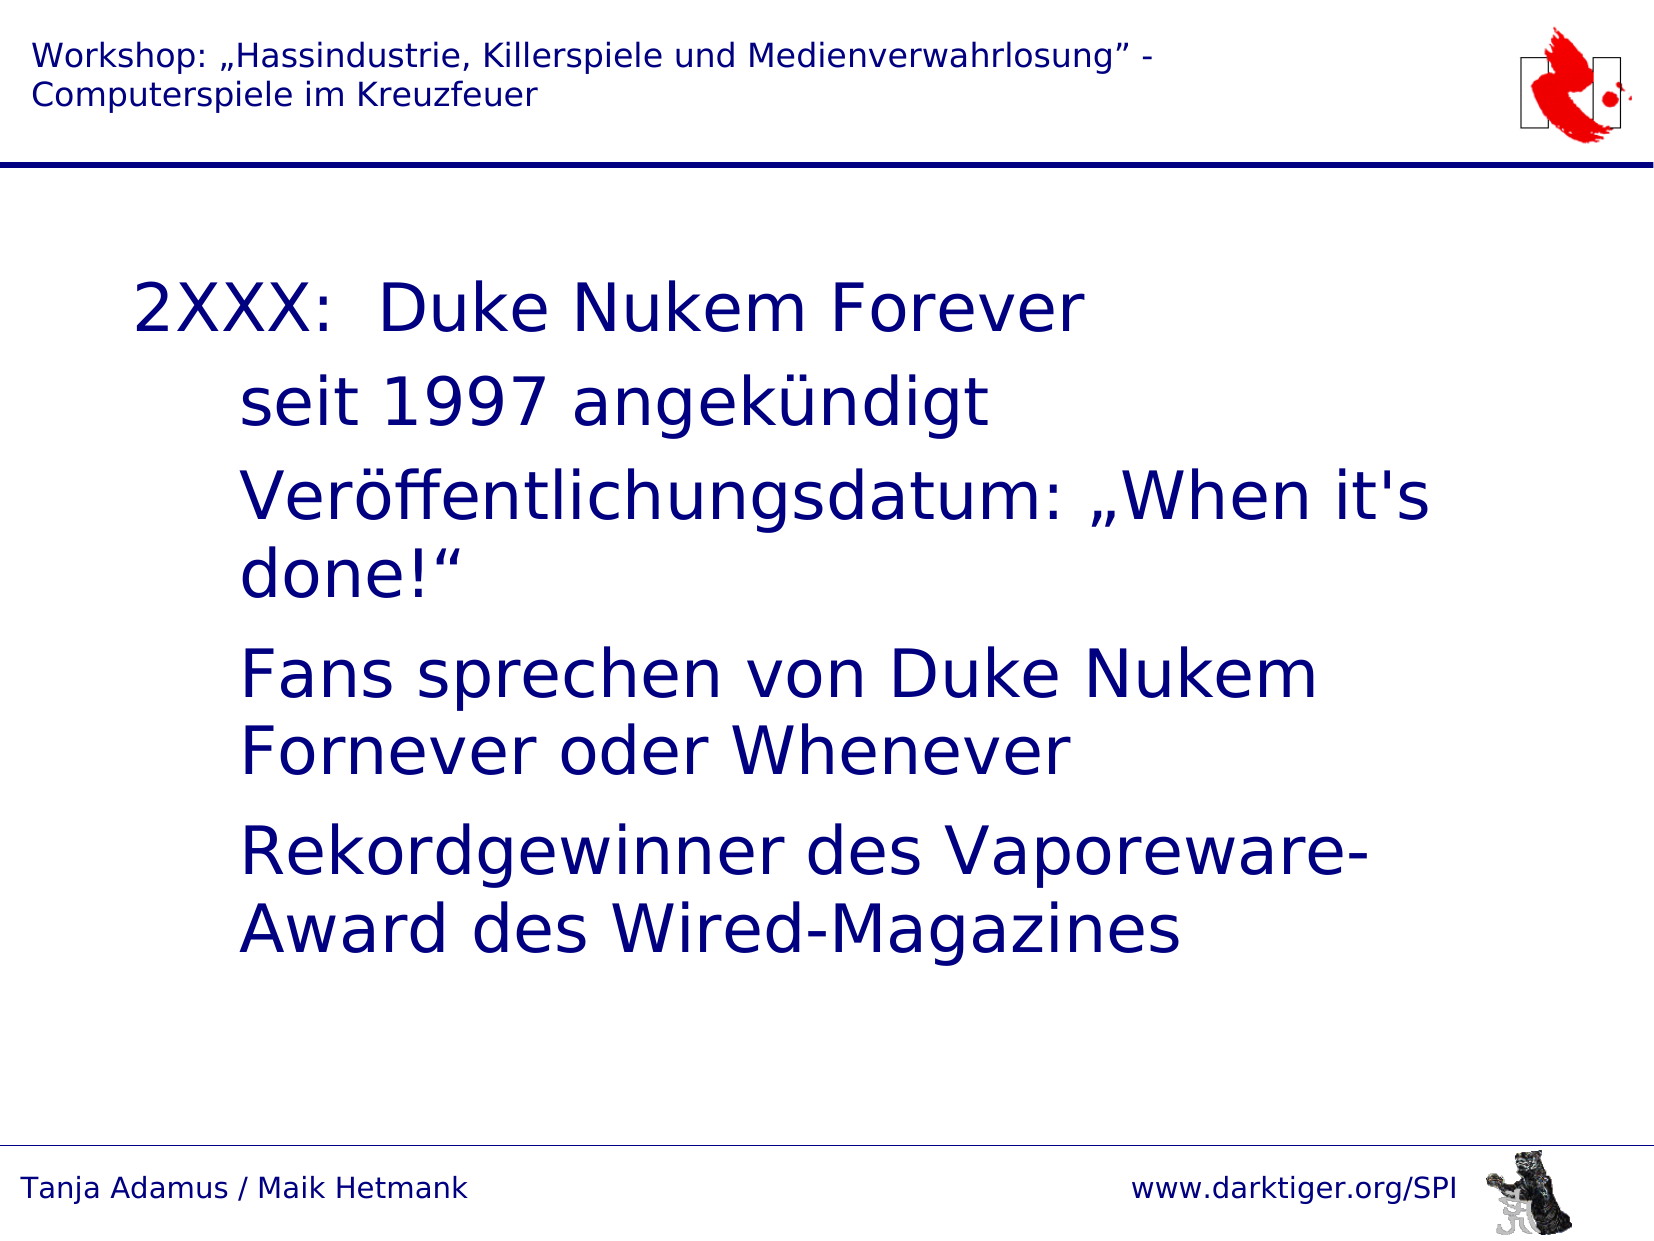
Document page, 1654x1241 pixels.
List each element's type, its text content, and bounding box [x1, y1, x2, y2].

text_box 2XXX: Duke Nukem Forever [118, 261, 1447, 355]
picture [1503, 16, 1632, 148]
text_box seit 1997 angekündigt [224, 356, 1554, 449]
picture [1486, 1150, 1572, 1235]
text_box Fans sprechen von Duke Nukem Fornever oder Whenever [224, 627, 1554, 799]
text_box Workshop: „Hassindustrie, Killerspiele und Medienverwahrlosung” - Computerspiele im Kreuzfeuer [16, 29, 1418, 178]
text_box Rekordgewinner des Vaporeware-Award des Wired-Magazines [224, 805, 1554, 976]
text_box Veröffentlichungsdatum: „When it's done!“ [224, 450, 1554, 622]
